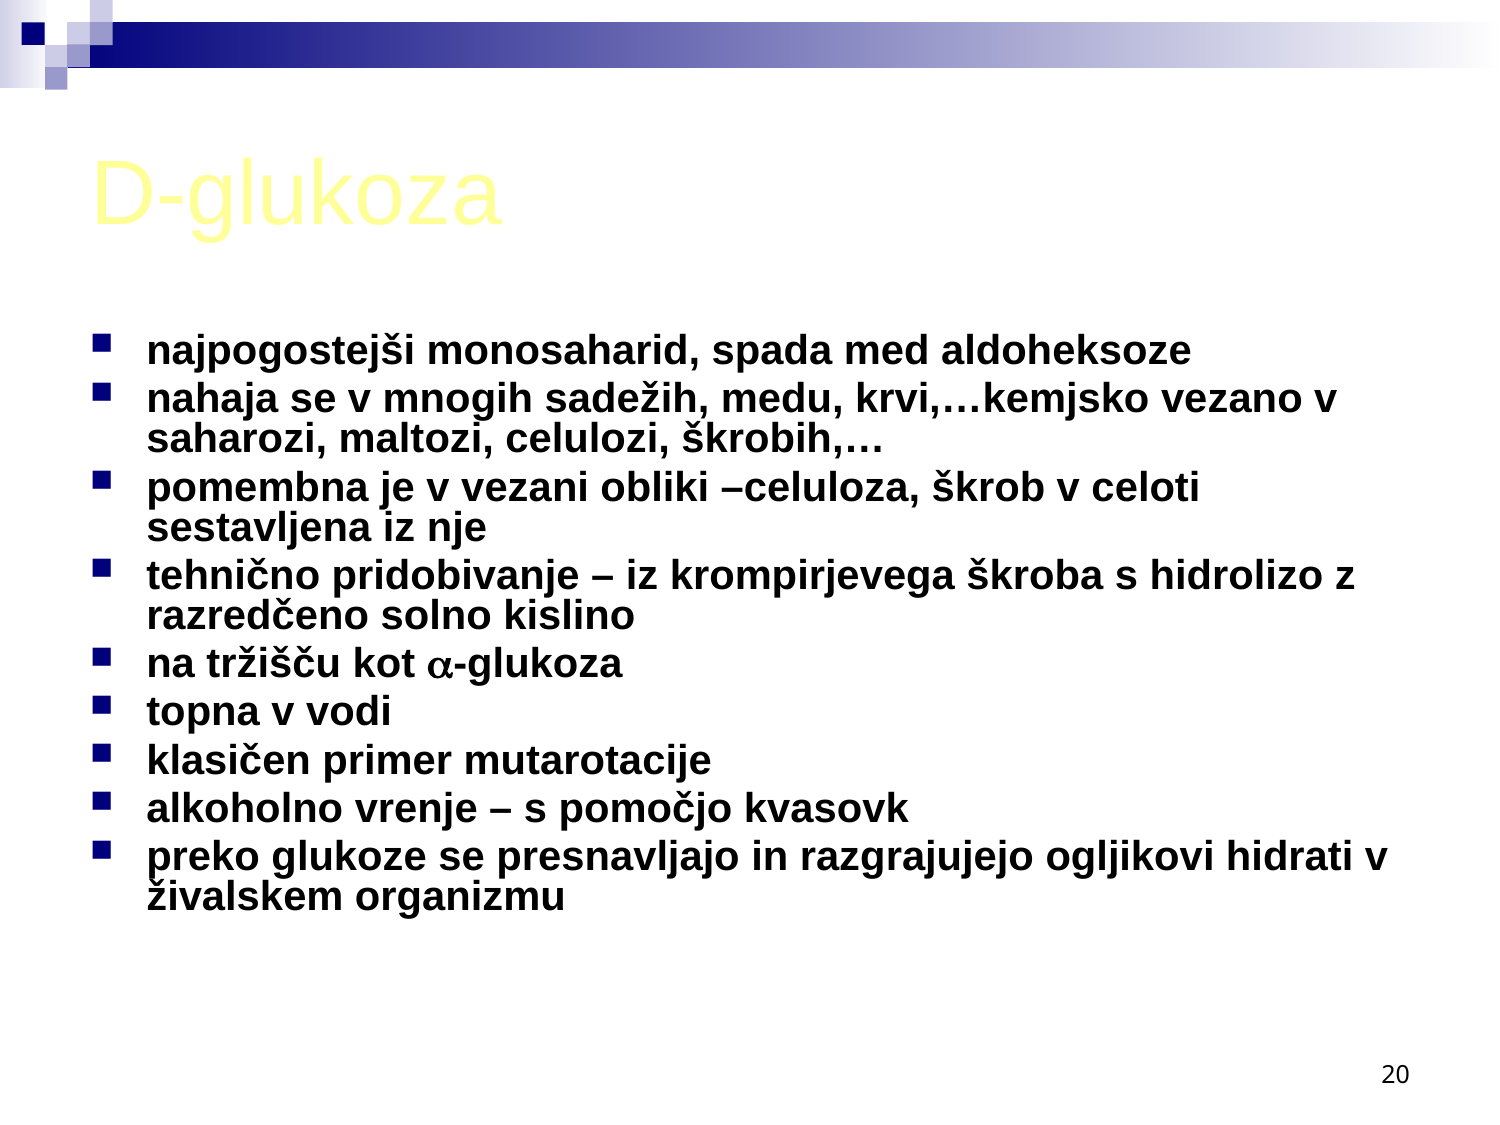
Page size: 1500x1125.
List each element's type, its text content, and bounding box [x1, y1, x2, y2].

slide_number <number> [1074, 1025, 1425, 1100]
list najpogostejši monosaharid, spada med aldoheksoze nahaja se v mnogih sadežih, medu, krvi,…kemjsko vezano v saharozi, maltozi, celulozi, škrobih,… pomembna je v vezani obliki –celuloza, škrob v celoti sestavljena iz nje tehnično pridobivanje – iz krompirjevega škroba s hidrolizo z razredčeno solno kislino na tržišču kot -glukoza topna v vodi klasičen primer mutarotacije alkoholno vrenje – s pomočjo kvasovk preko glukoze se presnavljajo in razgrajujejo ogljikovi hidrati v živalskem organizmu [75, 324, 1425, 963]
title D-glukoza [75, 75, 1425, 300]
